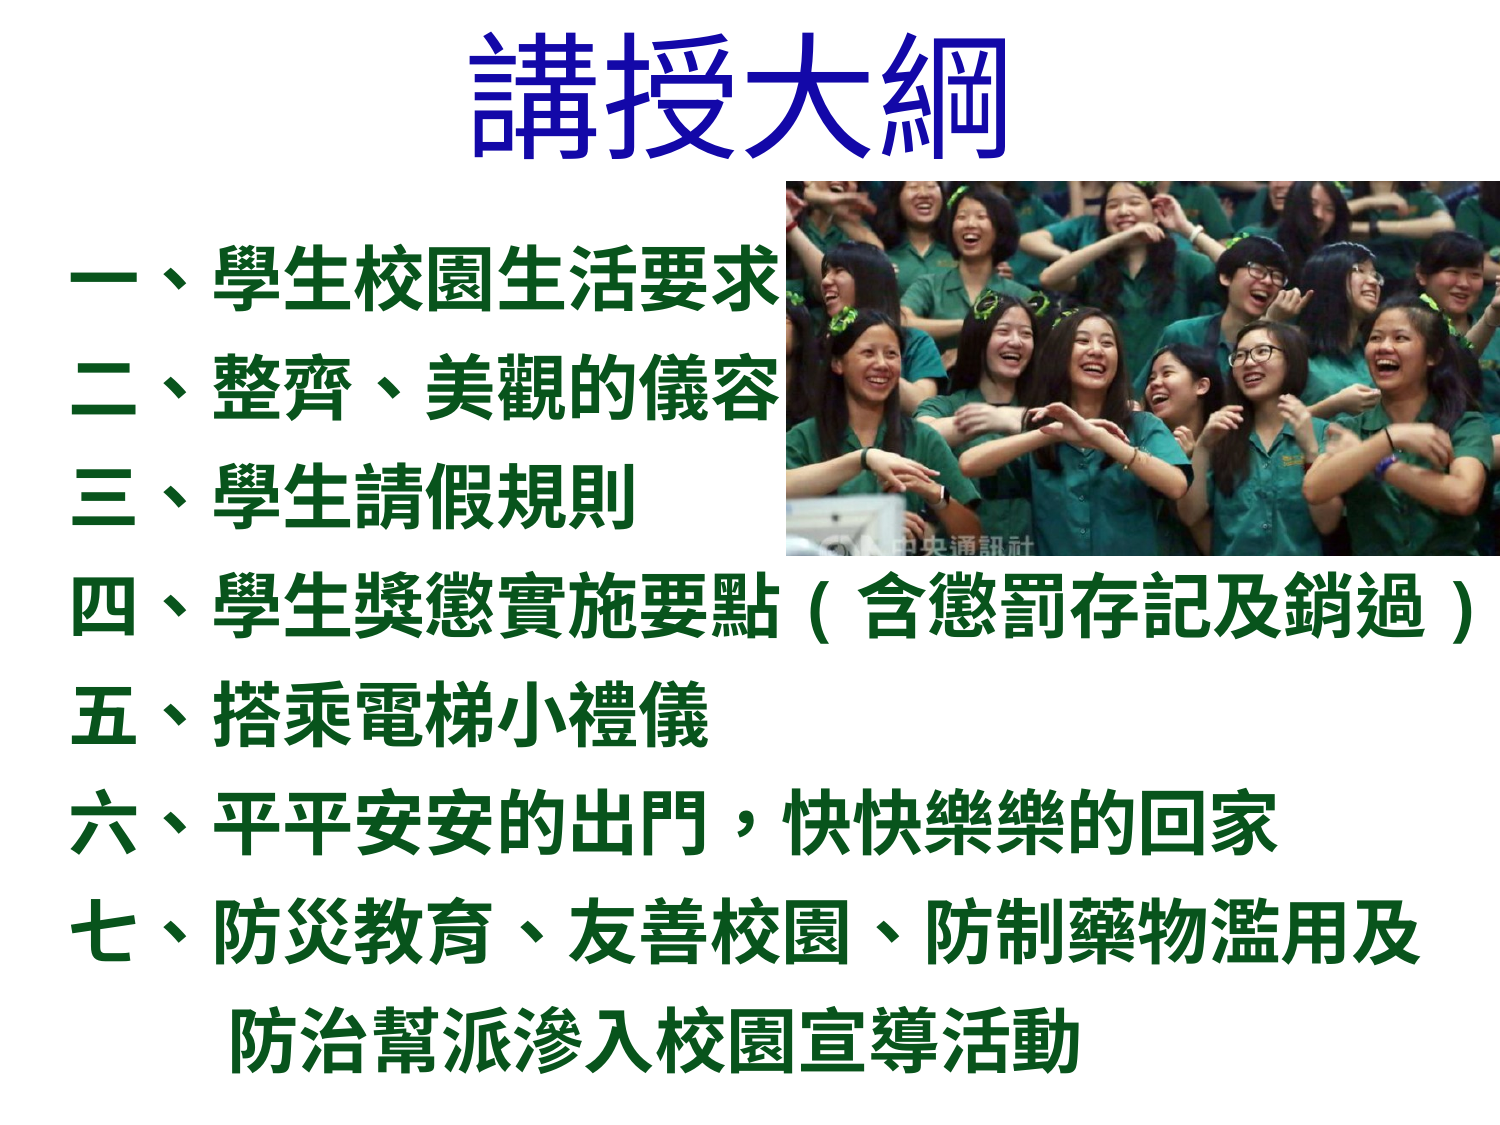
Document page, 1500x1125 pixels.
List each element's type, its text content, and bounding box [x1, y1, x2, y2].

picture [786, 182, 1500, 556]
list 一、學生校園生活要求 二、整齊、美觀的儀容 三、學生請假規則 四、學生獎懲實施要點(含懲罰存記及銷過) 五、搭乘電梯小禮儀 六、平平安安的出門，快快樂樂的回家 七、防災教育、友善校園、防制藥物濫用及 防治幫派滲入校園宣導活動 [0, 203, 1500, 1125]
title 講授大綱 [64, 0, 1415, 188]
